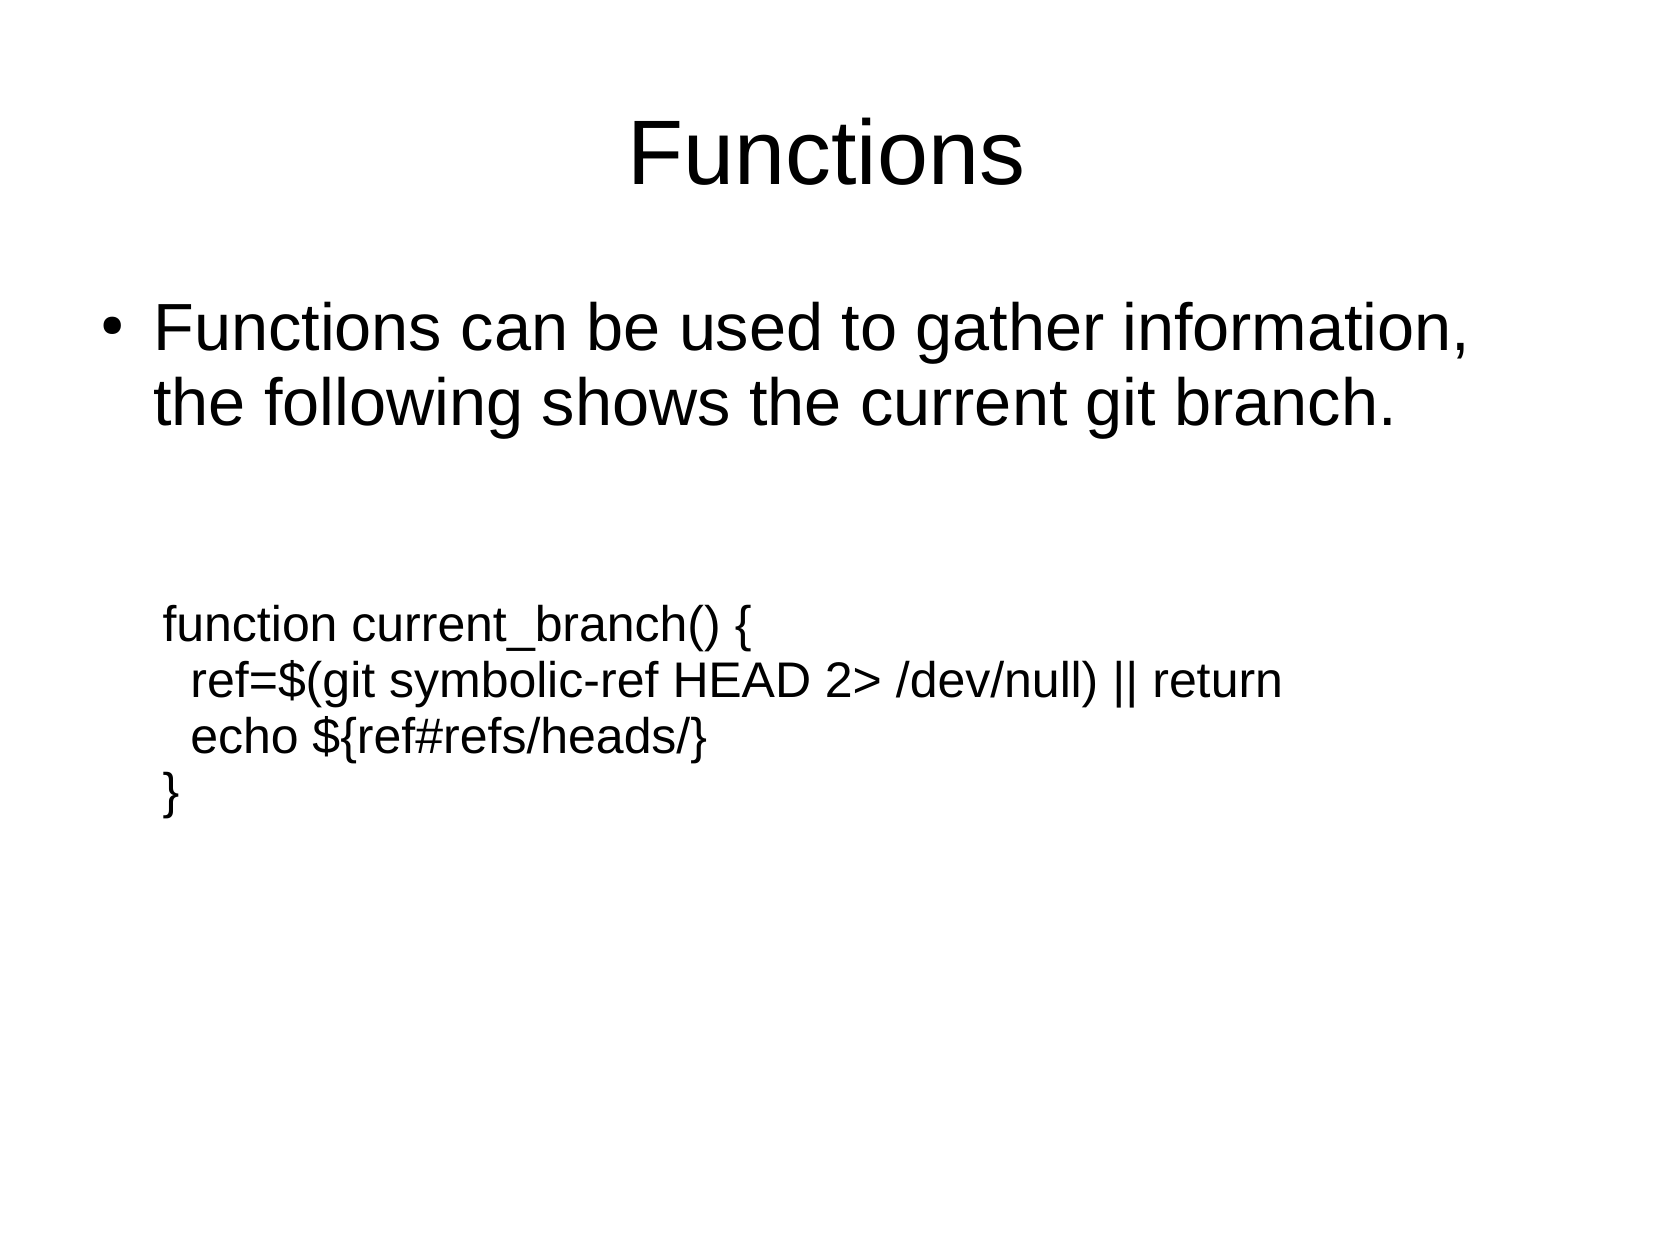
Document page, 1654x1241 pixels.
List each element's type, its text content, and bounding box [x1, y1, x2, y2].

list Functions can be used to gather information, the following shows the current git branch. [82, 290, 1571, 1109]
text_box function current_branch() { ref=$(git symbolic-ref HEAD 2> /dev/null) || return echo ${ref#refs/heads/} } [147, 588, 1461, 827]
title Functions [82, 49, 1571, 257]
